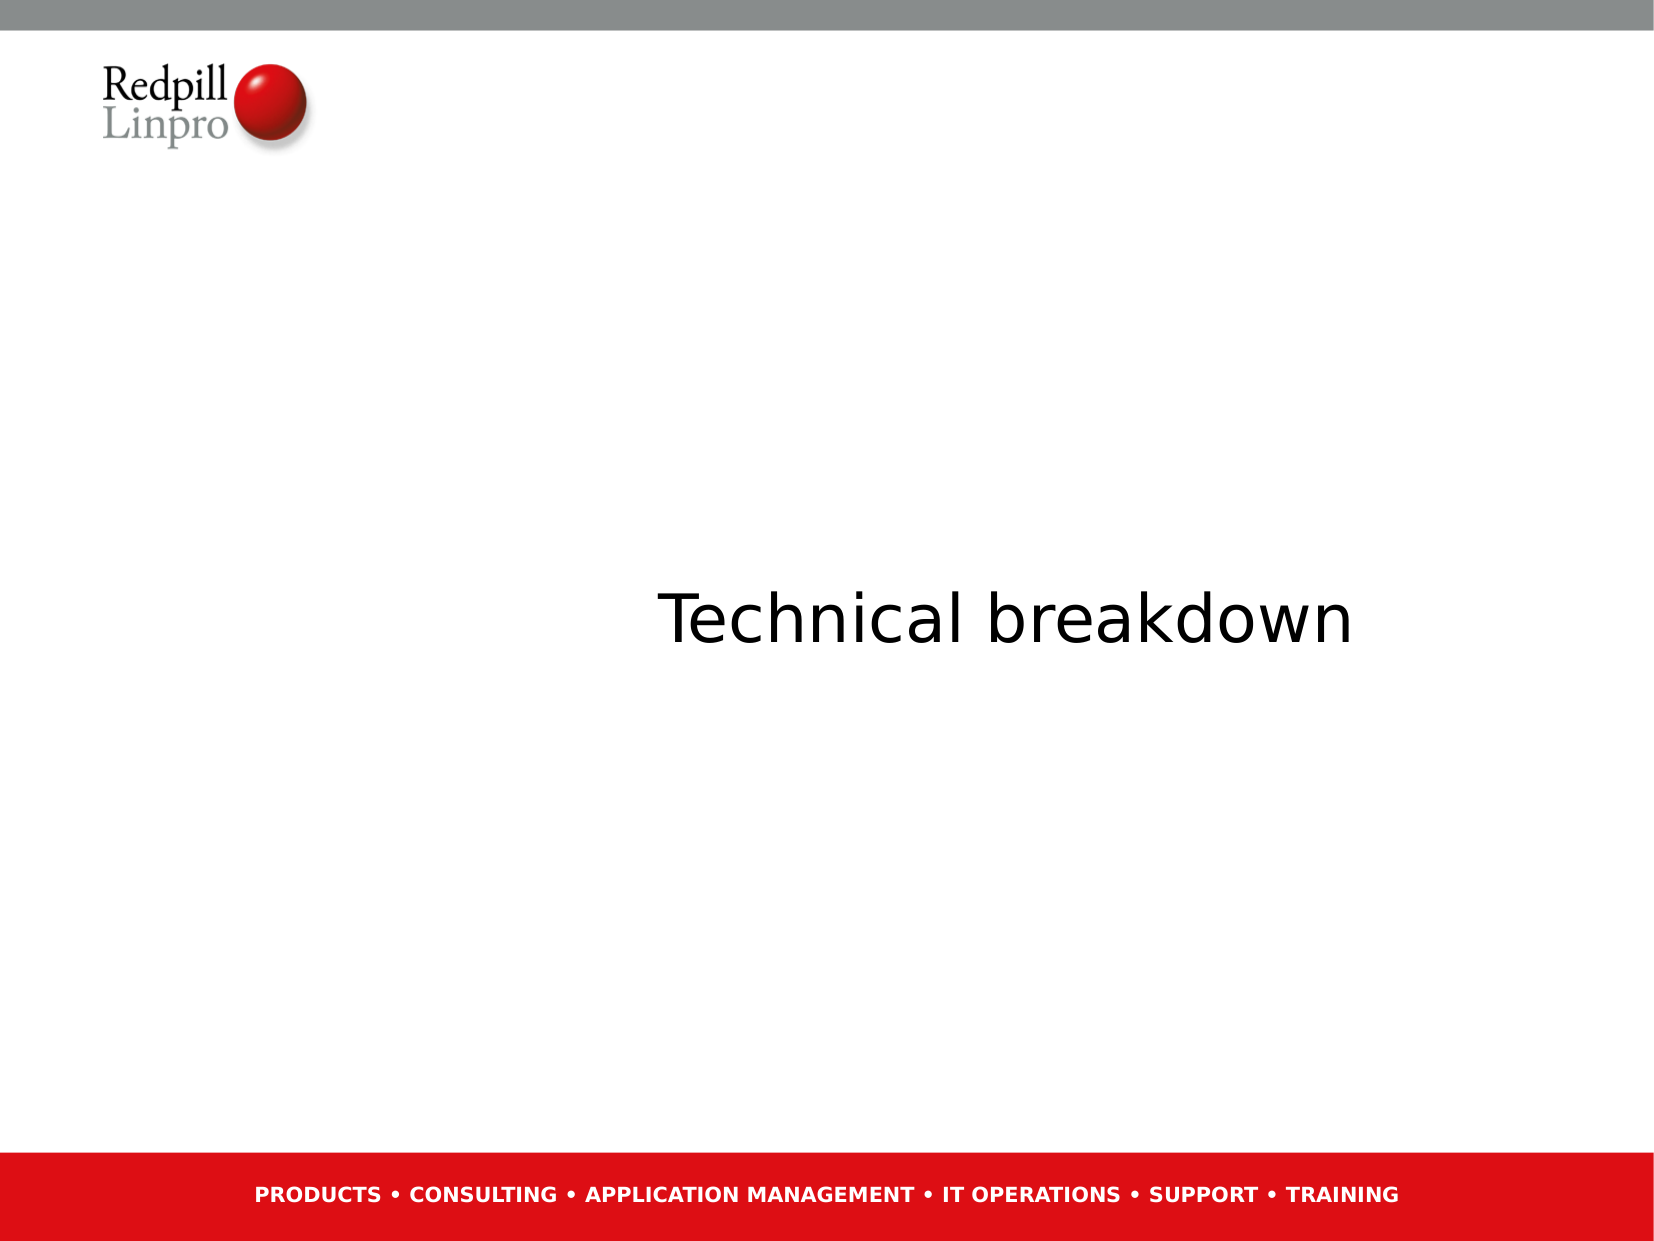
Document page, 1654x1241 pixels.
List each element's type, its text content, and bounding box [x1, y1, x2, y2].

picture [0, 0, 1654, 1241]
subtitle Technical breakdown [442, 49, 1571, 1190]
